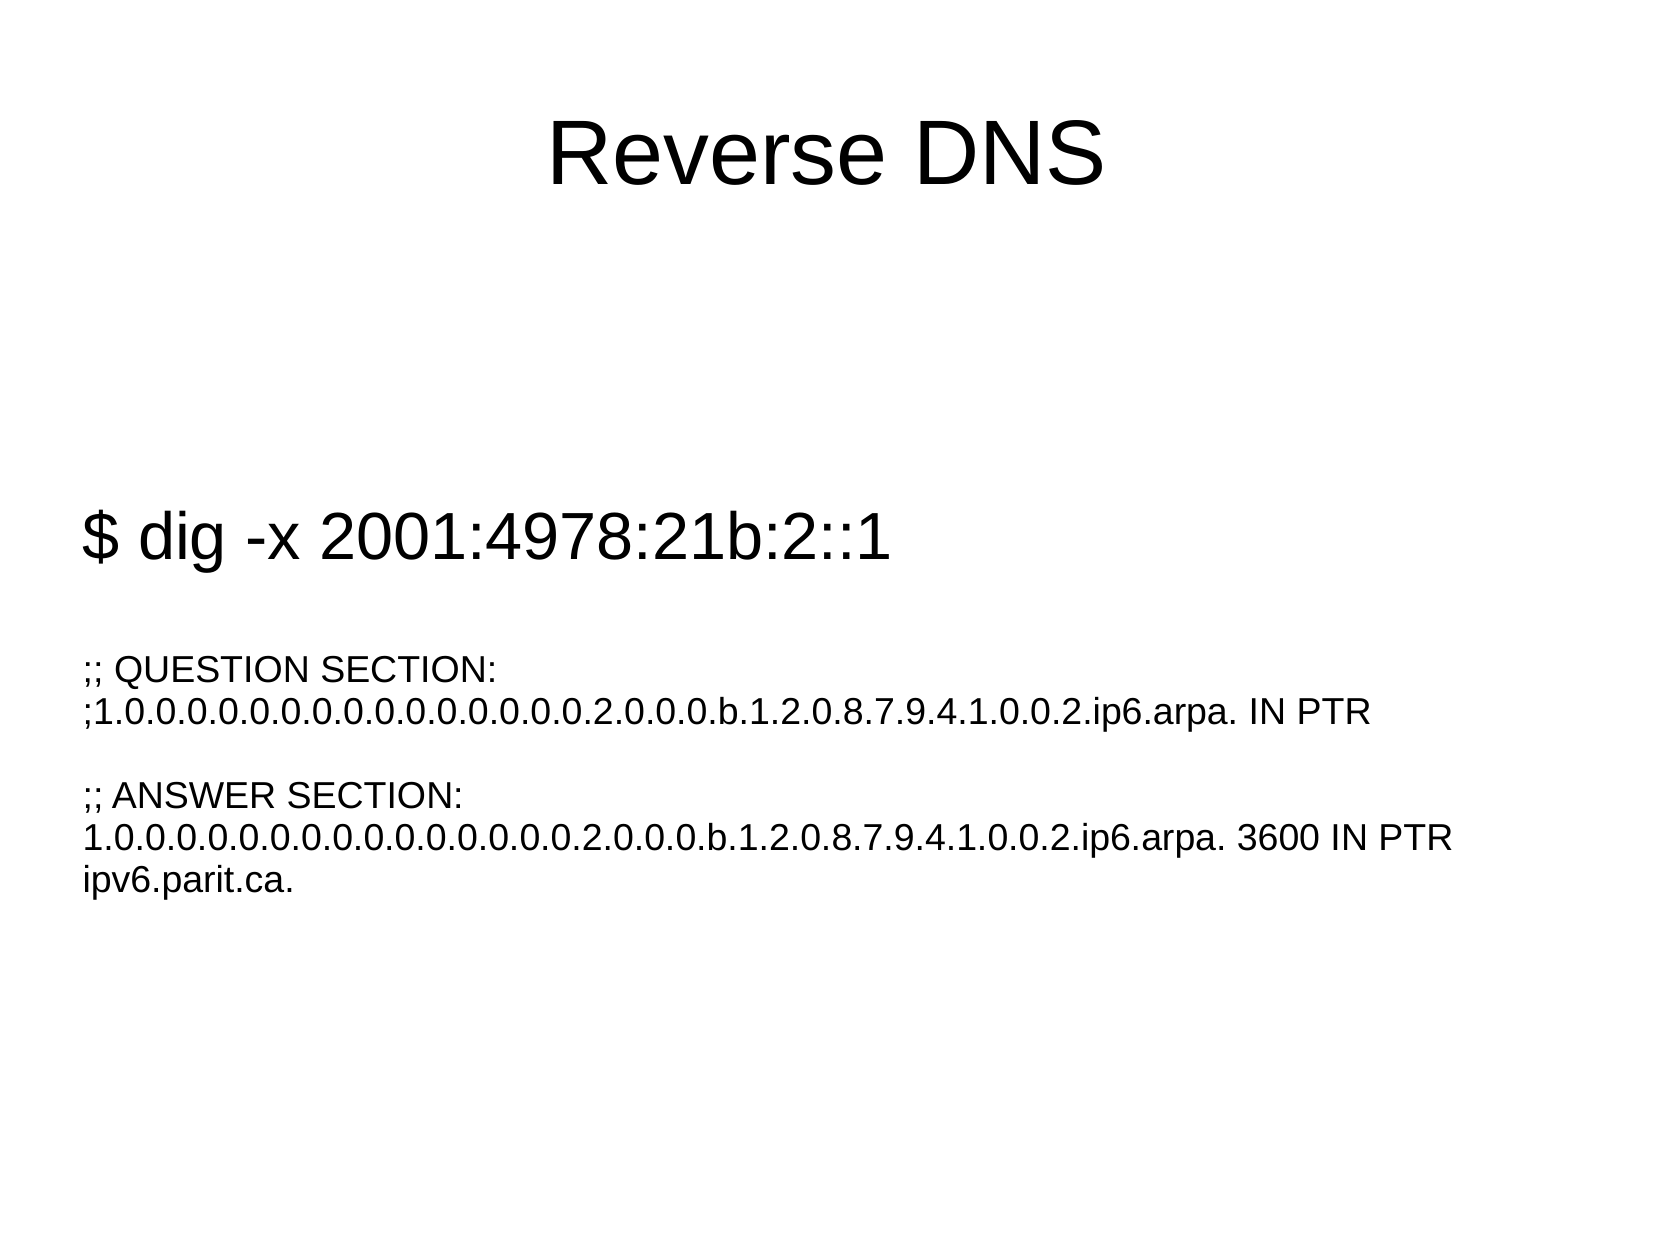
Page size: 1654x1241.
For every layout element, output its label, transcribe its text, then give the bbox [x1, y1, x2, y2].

subtitle $ dig -x 2001:4978:21b:2::1 ;; QUESTION SECTION: ;1.0.0.0.0.0.0.0.0.0.0.0.0.0.0.0.2.0.0.0.b.1.2.0.8.7.9.4.1.0.0.2.ip6.arpa. IN PTR ;; ANSWER SECTION: 1.0.0.0.0.0.0.0.0.0.0.0.0.0.0.0.2.0.0.0.b.1.2.0.8.7.9.4.1.0.0.2.ip6.arpa. 3600 IN PTR ipv6.parit.ca. [82, 297, 1571, 1102]
title Reverse DNS [82, 49, 1571, 257]
